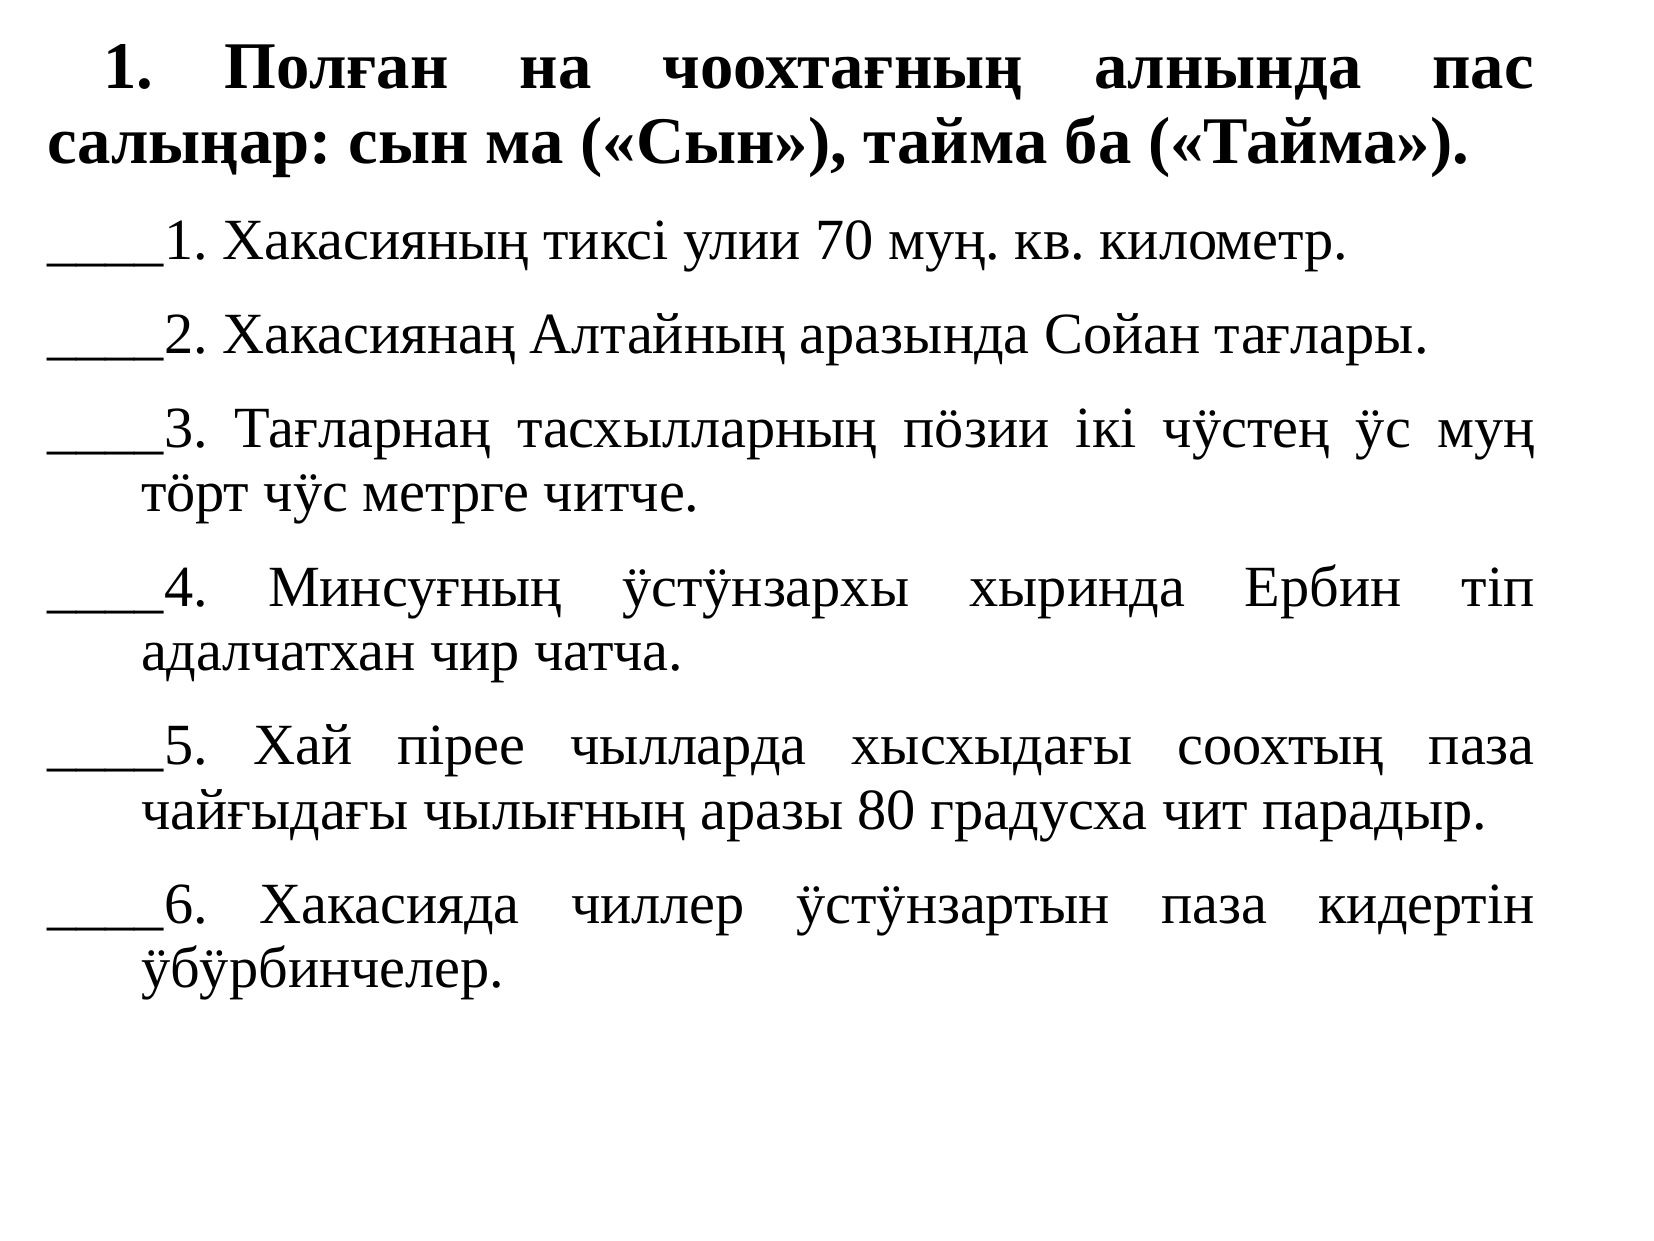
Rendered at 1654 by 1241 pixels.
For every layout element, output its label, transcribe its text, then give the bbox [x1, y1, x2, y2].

list 1. Полған на чоохтағның алнында пас салыңар: сын ма («Сын»), тайма ба («Тайма»). ____1. Хакасияның тиксi улии 70 муң. кв. километр. ____2. Хакасиянаң Алтайның аразында Сойан тағлары. ____3. Тағларнаң тасхылларның пӧзии iкi чӱстең ӱс муң тӧрт чӱс метрге читче. ____4. Минсуғның ӱстӱнзархы хыринда Ербин тiп адалчатхан чир чатча. ____5. Хай пiрее чылларда хысхыдағы соохтың паза чайғыдағы чылығның аразы 80 градусха чит парадыр. ____6. Хакасияда чиллер ӱстӱнзартын паза кидертiн ӱбӱрбинчелер. [47, 29, 1536, 1010]
